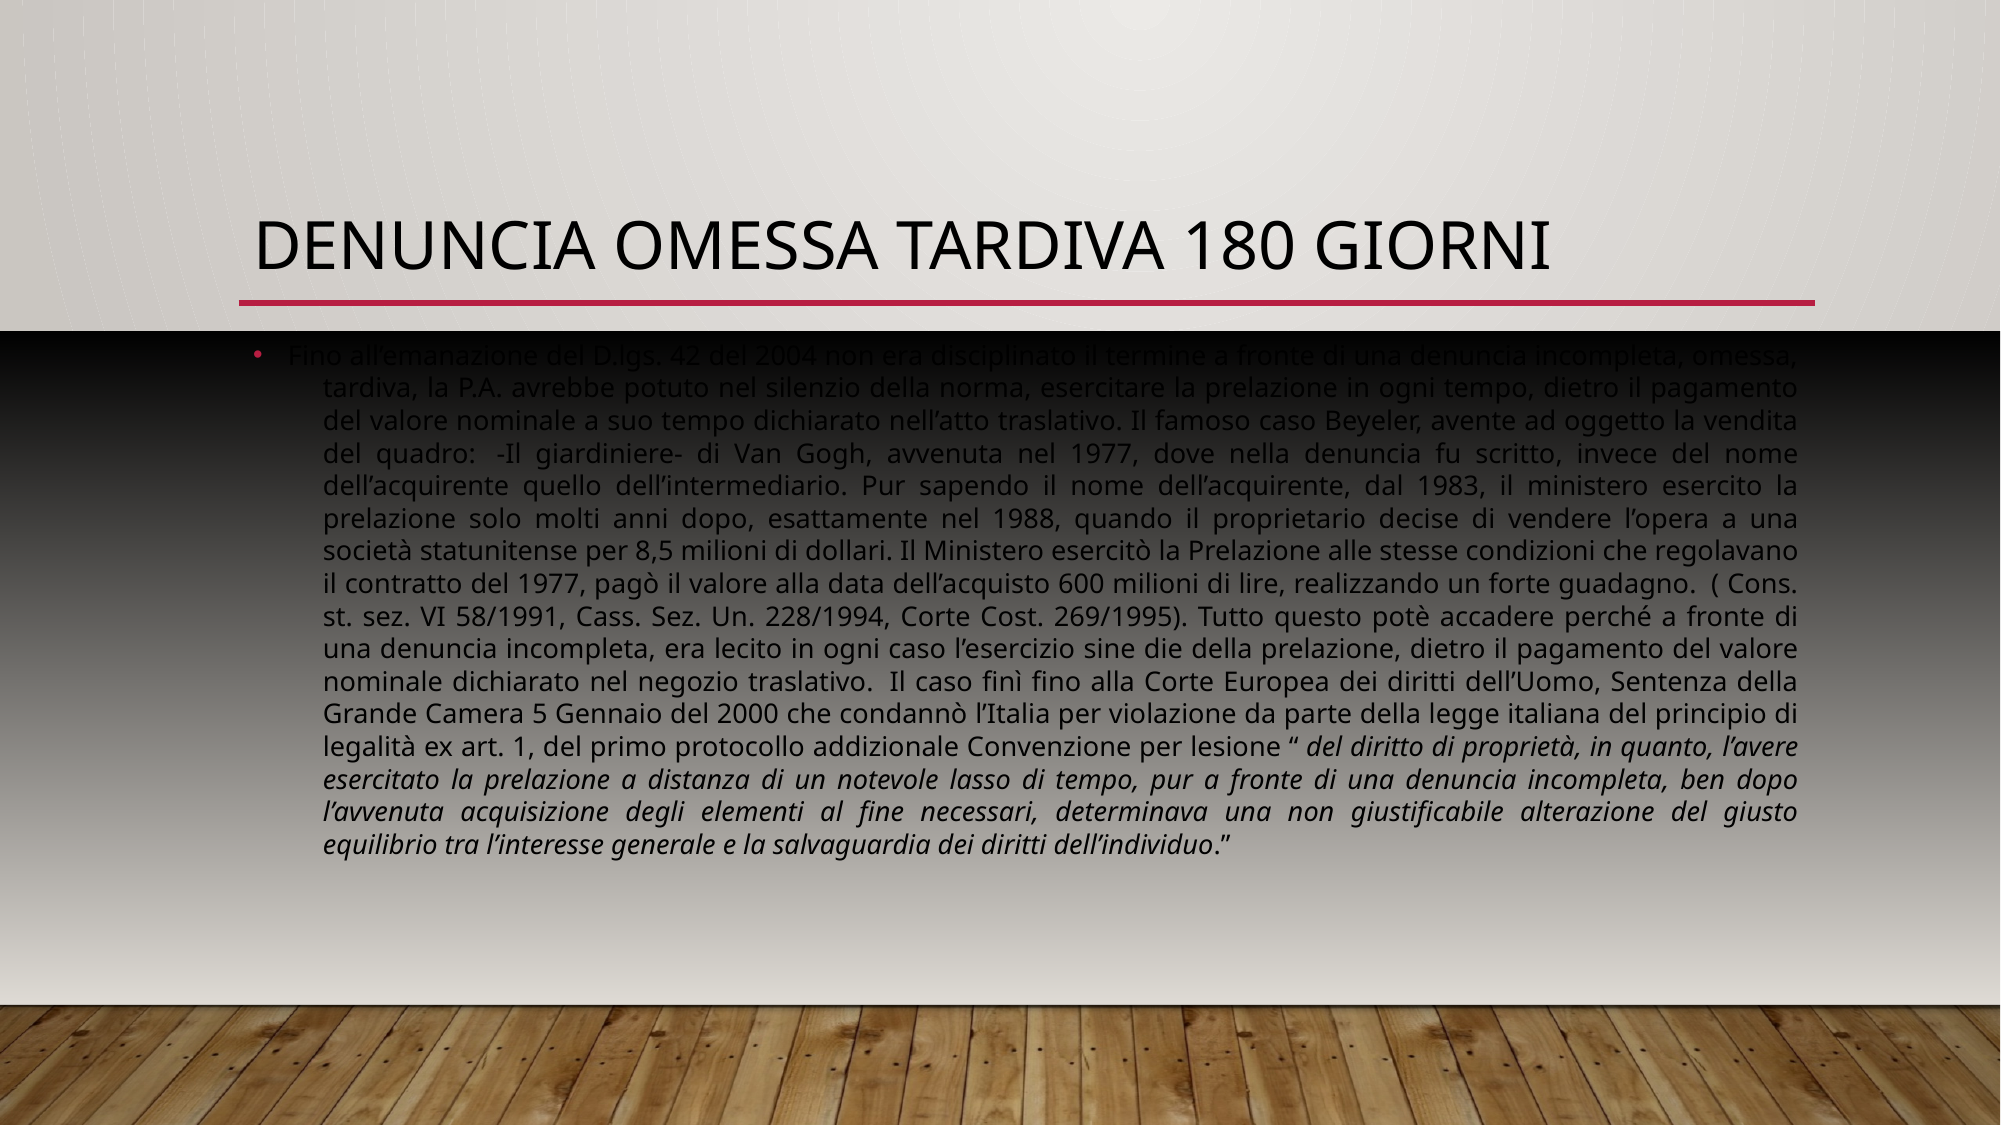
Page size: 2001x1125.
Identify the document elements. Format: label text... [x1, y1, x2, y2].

list Fino all’emanazione del D.lgs. 42 del 2004 non era disciplinato il termine a fronte di una denuncia incompleta, omessa, tardiva, la P.A. avrebbe potuto nel silenzio della norma, esercitare la prelazione in ogni tempo, dietro il pagamento del valore nominale a suo tempo dichiarato nell’atto traslativo. Il famoso caso Beyeler, avente ad oggetto la vendita del quadro: -Il giardiniere- di Van Gogh, avvenuta nel 1977, dove nella denuncia fu scritto, invece del nome dell’acquirente quello dell’intermediario. Pur sapendo il nome dell’acquirente, dal 1983, il ministero esercito la prelazione solo molti anni dopo, esattamente nel 1988, quando il proprietario decise di vendere l’opera a una società statunitense per 8,5 milioni di dollari. Il Ministero esercitò la Prelazione alle stesse condizioni che regolavano il contratto del 1977, pagò il valore alla data dell’acquisto 600 milioni di lire, realizzando un forte guadagno. ( Cons. st. sez. VI 58/1991, Cass. Sez. Un. 228/1994, Corte Cost. 269/1995). Tutto questo potè accadere perché a fronte di una denuncia incompleta, era lecito in ogni caso l’esercizio sine die della prelazione, dietro il pagamento del valore nominale dichiarato nel negozio traslativo. Il caso finì fino alla Corte Europea dei diritti dell’Uomo, Sentenza della Grande Camera 5 Gennaio del 2000 che condannò l’Italia per violazione da parte della legge italiana del principio di legalità ex art. 1, del primo protocollo addizionale Convenzione per lesione “ del diritto di proprietà, in quanto, l’avere esercitato la prelazione a distanza di un notevole lasso di tempo, pur a fronte di una denuncia incompleta, ben dopo l’avvenuta acquisizione degli elementi al fine necessari, determinava una non giustificabile alterazione del giusto equilibrio tra l’interesse generale e la salvaguardia dei diritti dell’individuo.” [238, 330, 1814, 897]
title Denuncia omessa tardiva 180 giorni [238, 131, 1814, 305]
